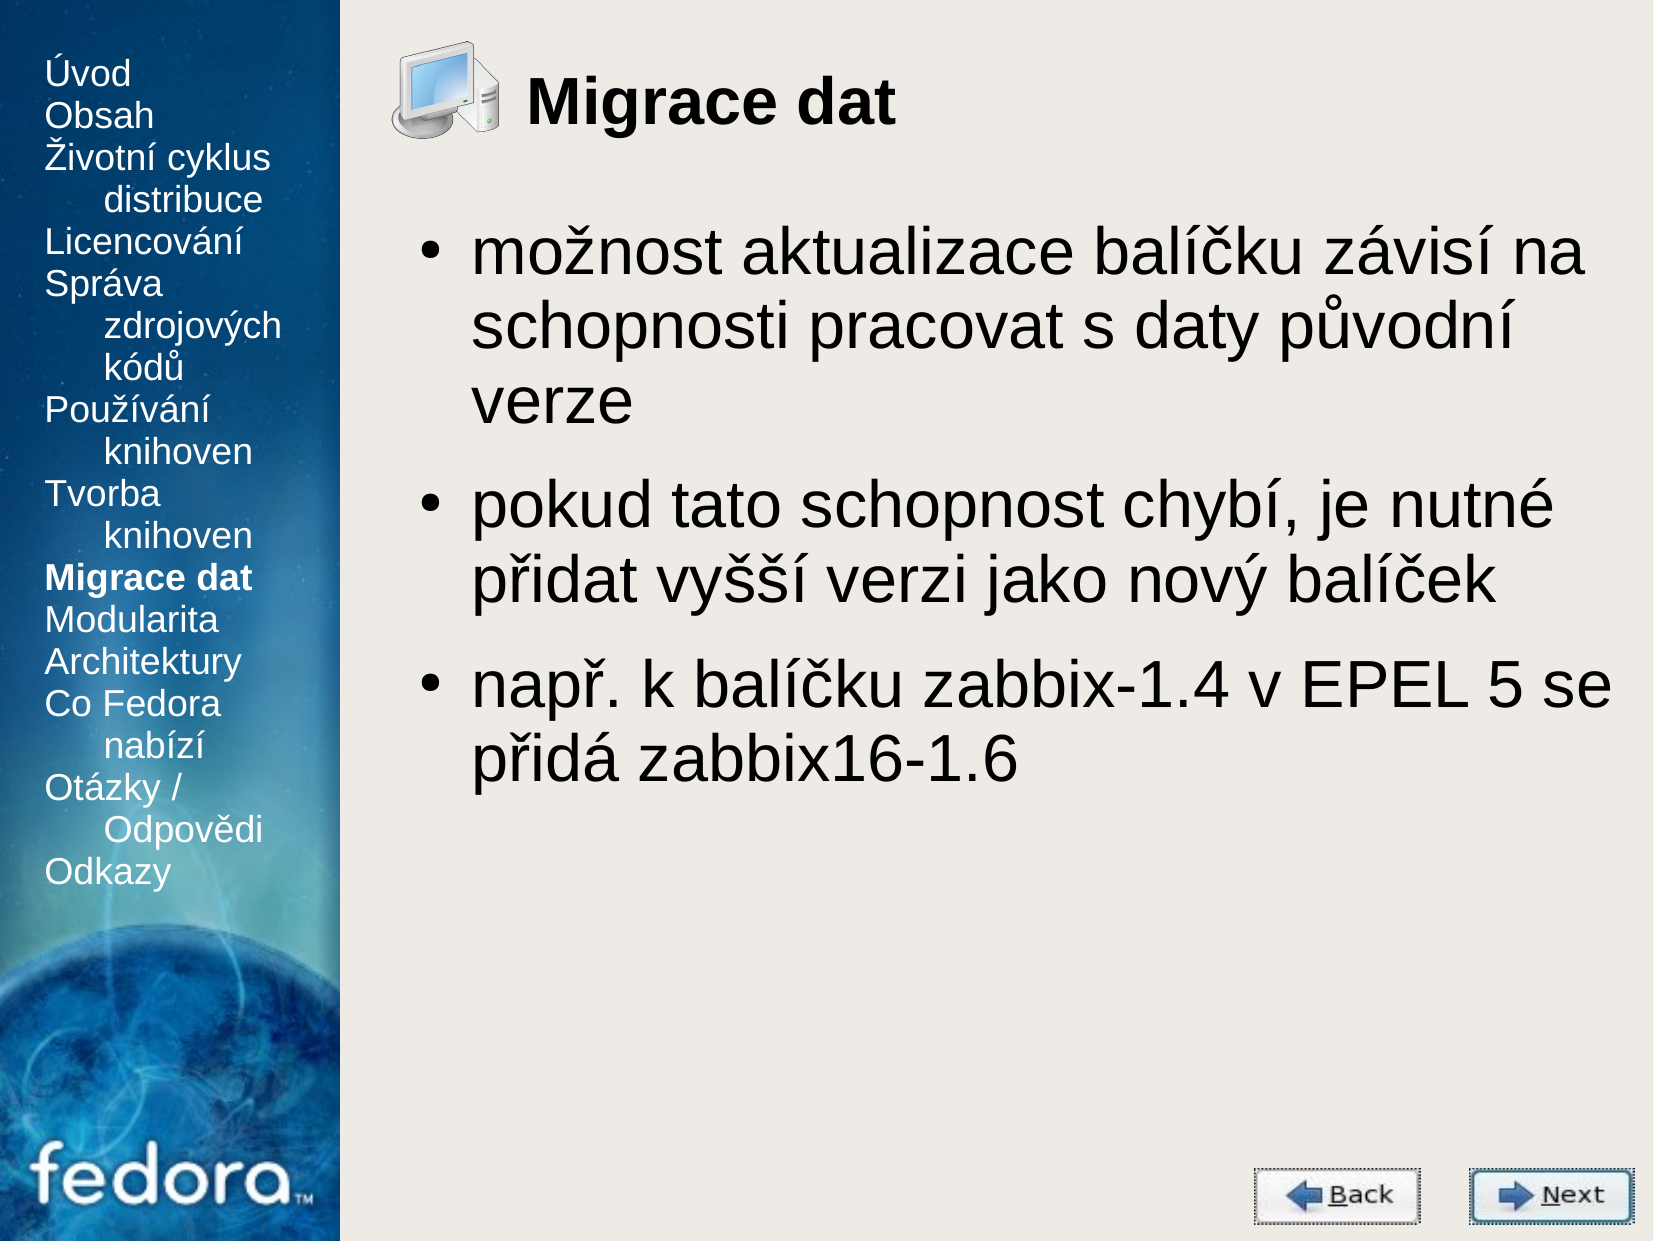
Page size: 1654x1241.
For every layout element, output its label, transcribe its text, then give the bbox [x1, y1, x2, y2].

picture [0, 0, 1654, 1241]
list možnost aktualizace balíčku závisí na schopnosti pracovat s daty původní verze pokud tato schopnost chybí, je nutné přidat vyšší verzi jako nový balíček např. k balíčku zabbix-1.4 v EPEL 5 se přidá zabbix16-1.6 [400, 213, 1617, 1018]
text_box Úvod Obsah Životní cyklus distribuce Licencování Správa zdrojových kódů Používání knihoven Tvorba knihoven Migrace dat Modularita Architektury Co Fedora nabízí Otázky / Odpovědi Odkazy [29, 45, 327, 901]
text_box Migrace dat [511, 56, 1571, 147]
